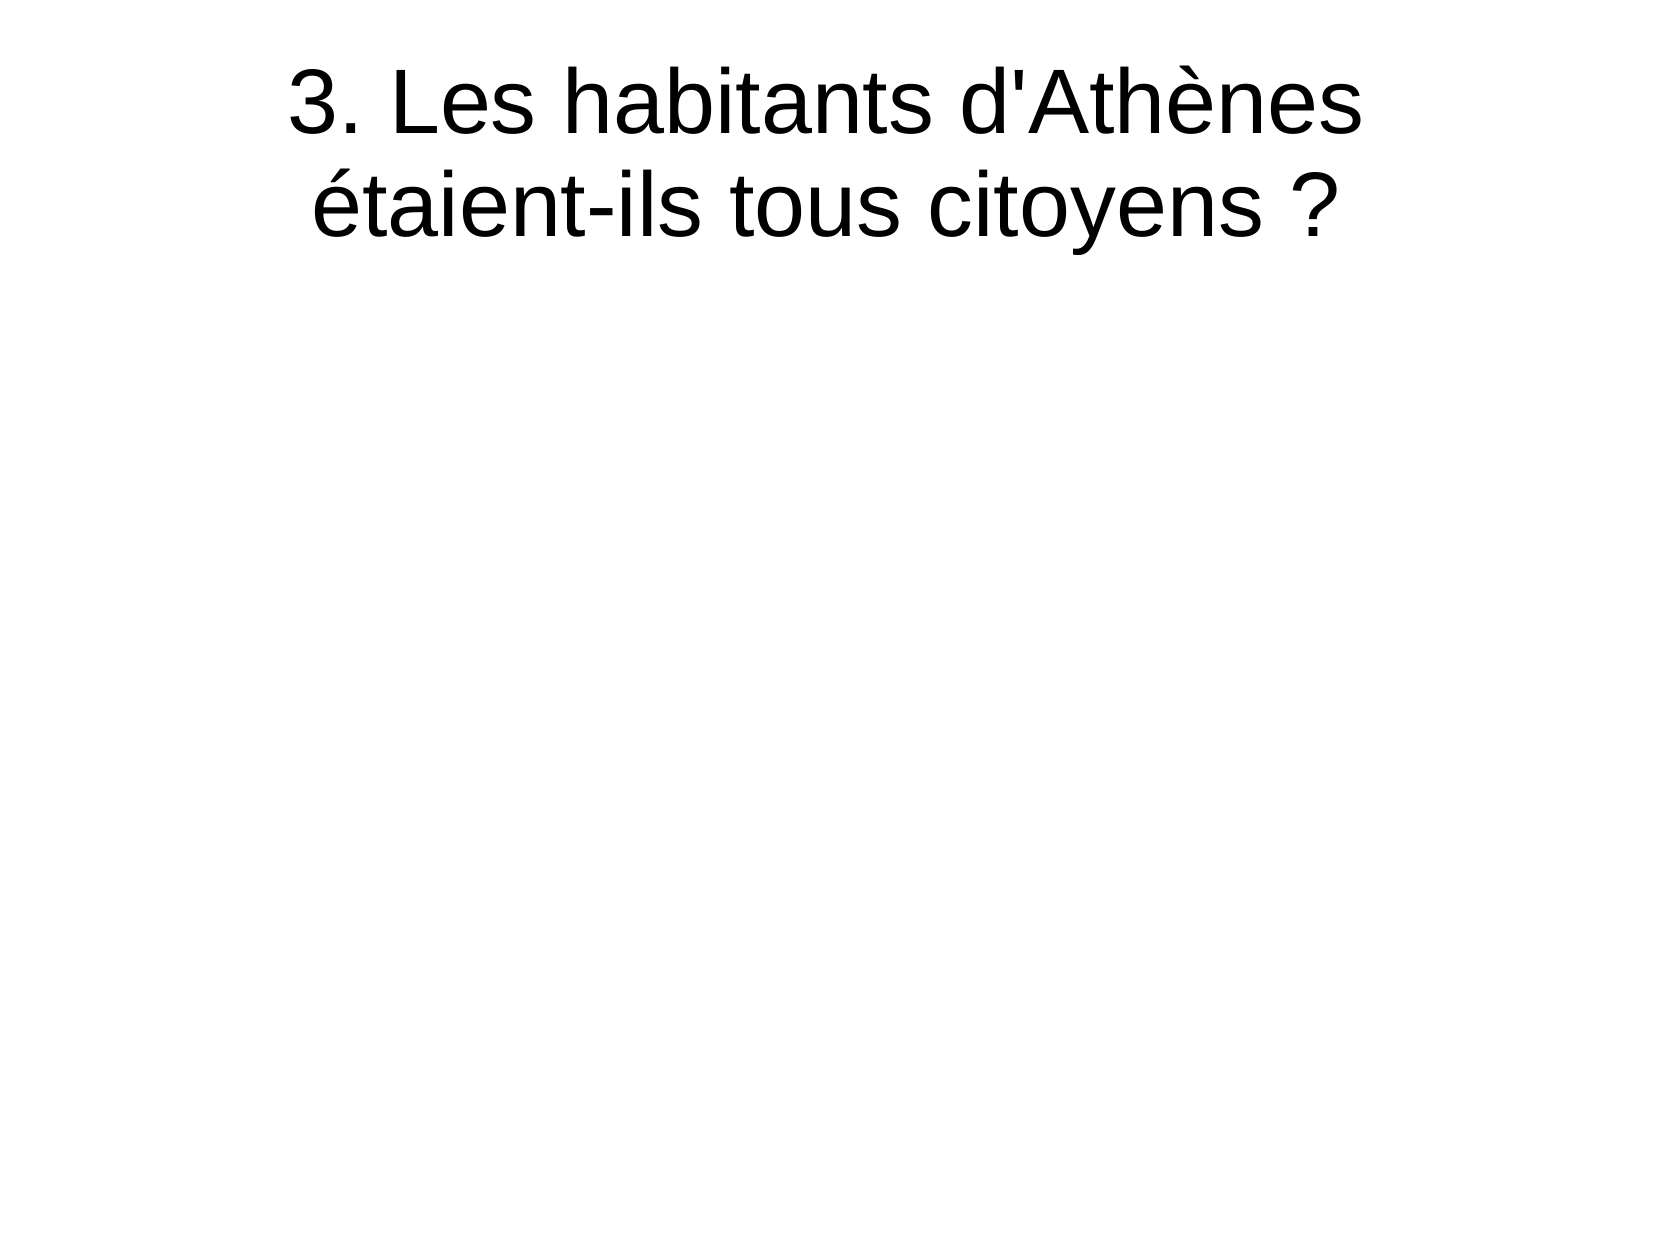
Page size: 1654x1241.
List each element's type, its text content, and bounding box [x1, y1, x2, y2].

title 3. Les habitants d'Athènes étaient-ils tous citoyens ? [82, 47, 1571, 259]
